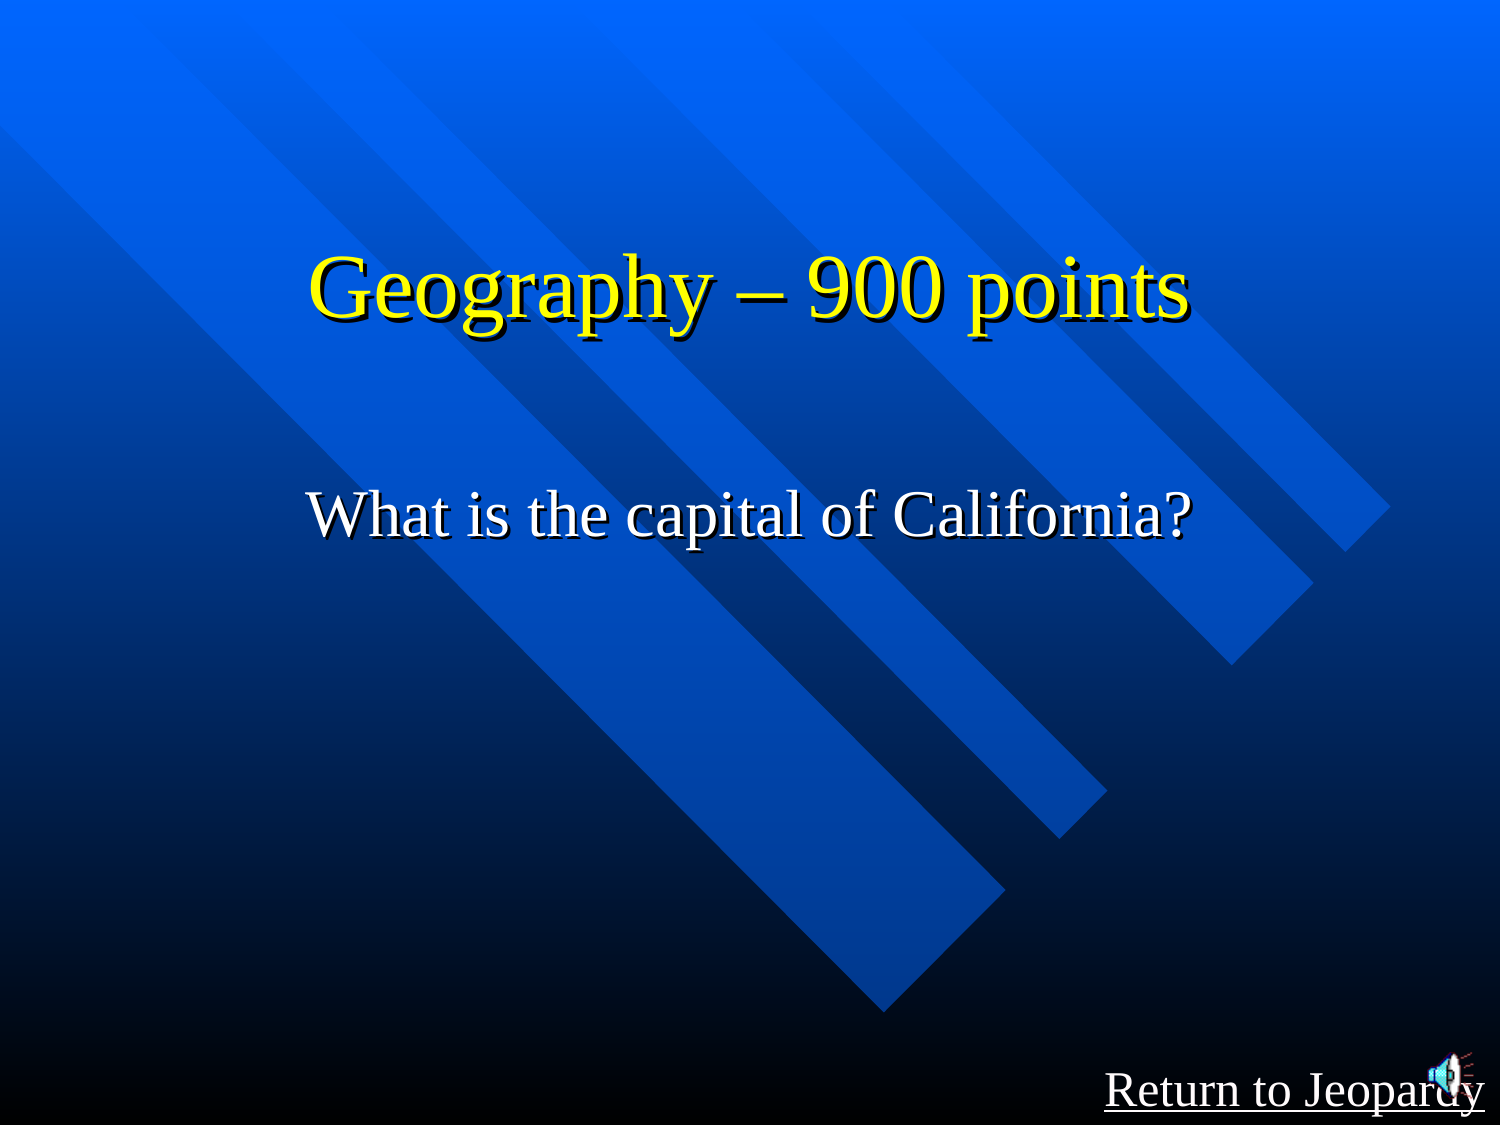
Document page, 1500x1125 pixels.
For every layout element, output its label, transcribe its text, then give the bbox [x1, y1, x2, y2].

subtitle What is the capital of California? [225, 462, 1276, 751]
picture [1426, 1051, 1477, 1102]
title Geography – 900 points [112, 187, 1388, 375]
text_box Return to Jeopardy [1089, 1048, 1500, 1125]
